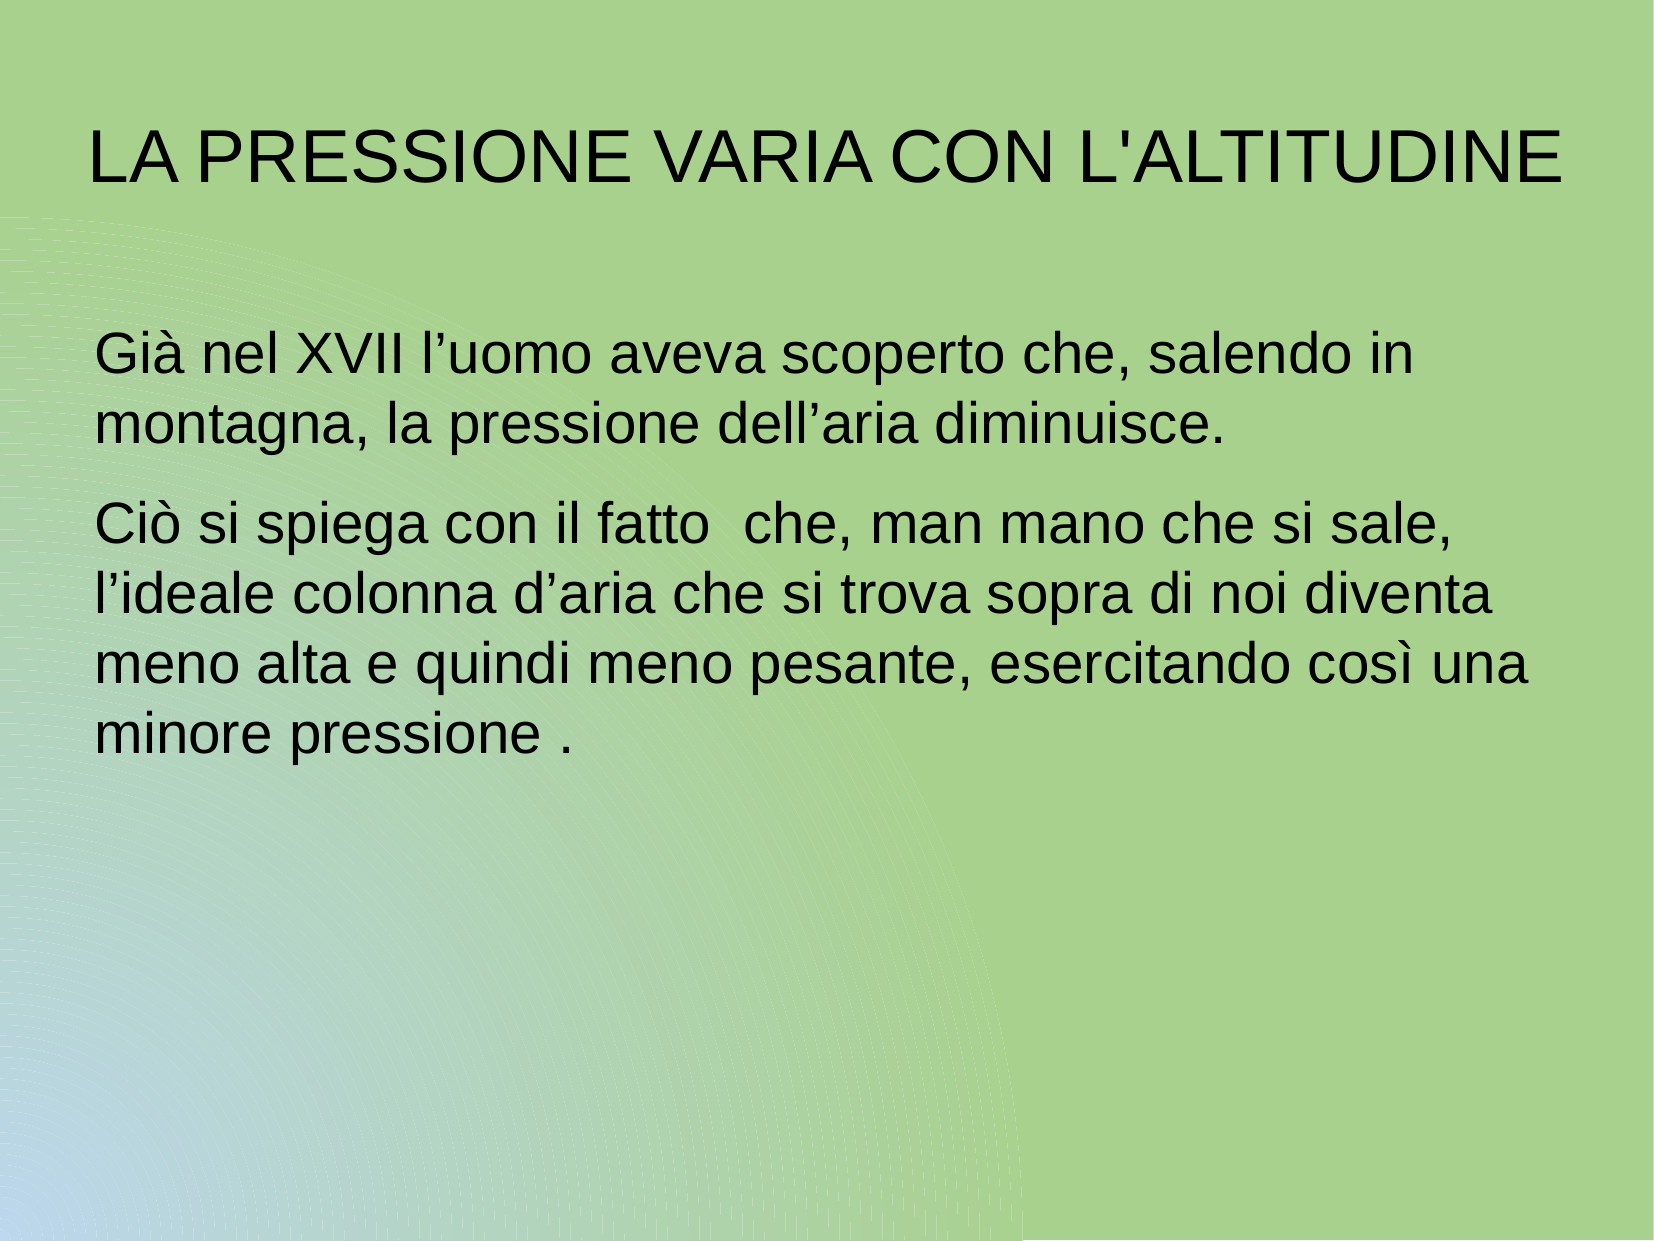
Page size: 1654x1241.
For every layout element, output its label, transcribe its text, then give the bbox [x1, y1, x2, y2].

title LA PRESSIONE VARIA CON L'ALTITUDINE [82, 49, 1571, 257]
list Già nel XVII l’uomo aveva scoperto che, salendo in montagna, la pressione dell’aria diminuisce. Ciò si spiega con il fatto che, man mano che si sale, l’ideale colonna d’aria che si trova sopra di noi diventa meno alta e quindi meno pesante, esercitando così una minore pressione . [94, 315, 1583, 1134]
